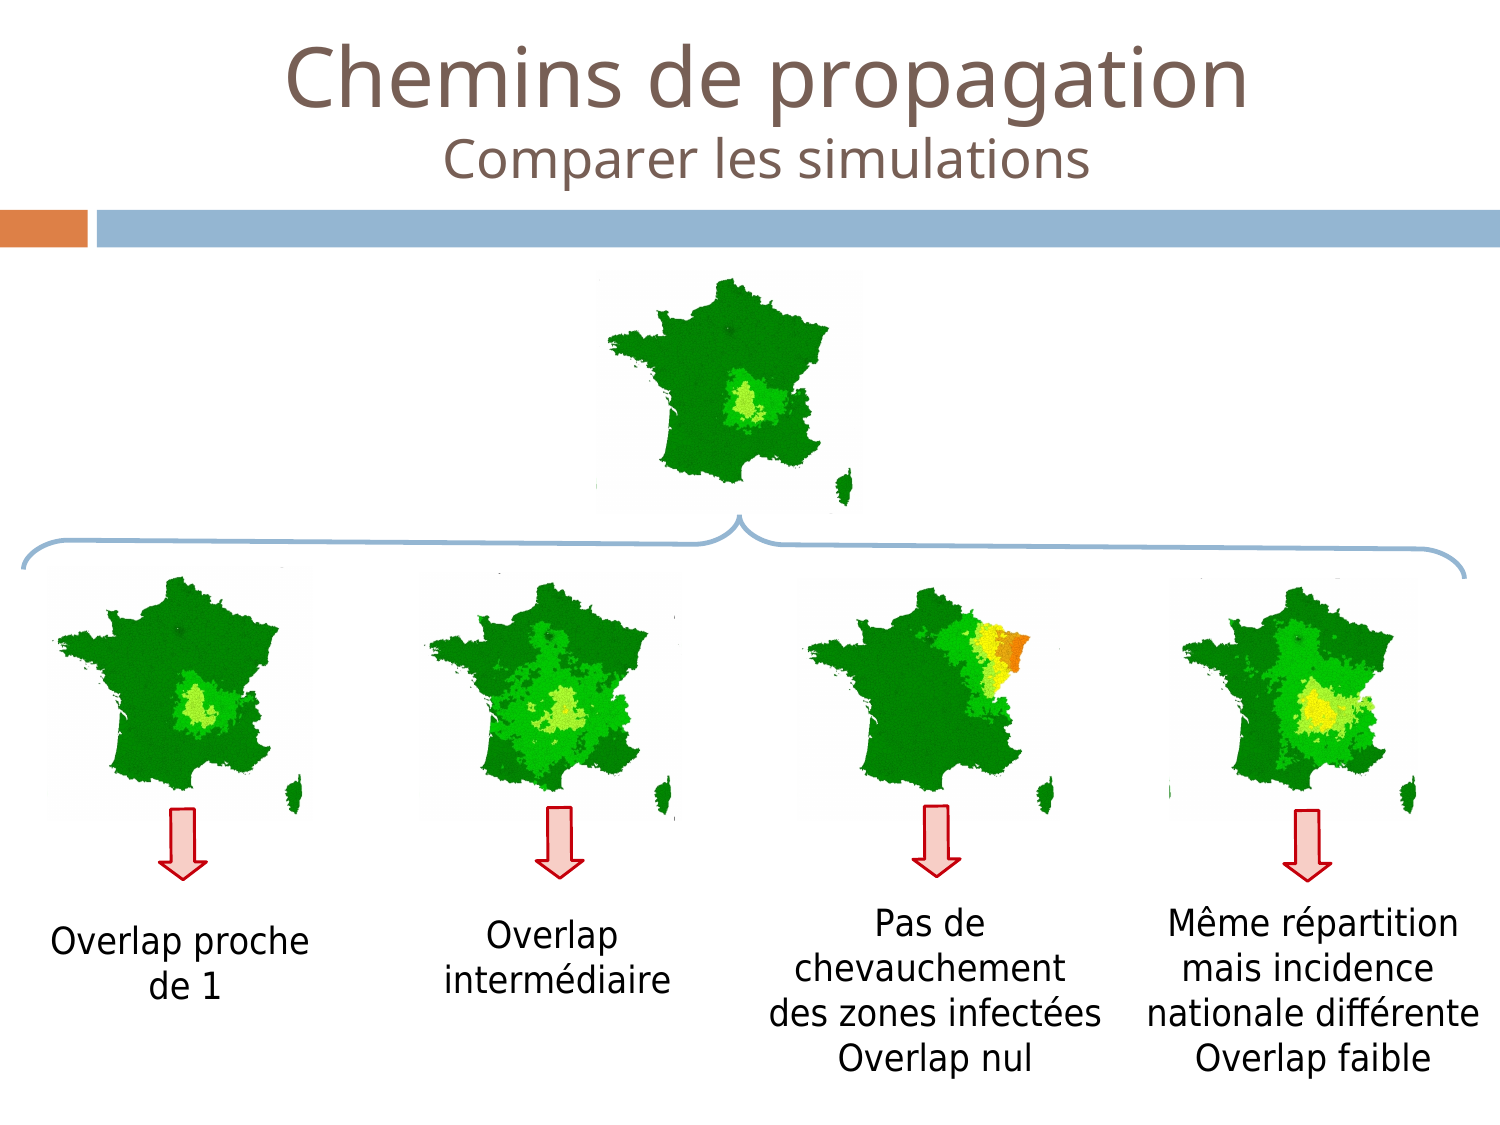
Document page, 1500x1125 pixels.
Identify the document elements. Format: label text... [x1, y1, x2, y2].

picture [47, 566, 313, 821]
text_box Overlap intermédiaire [382, 903, 733, 971]
picture [419, 572, 682, 821]
text_box [536, 807, 584, 879]
text_box [1283, 810, 1332, 882]
picture [596, 270, 863, 514]
picture [1169, 578, 1418, 821]
text_box Pas de chevauchement des zones infectées Overlap nul [760, 891, 1111, 959]
text_box [159, 808, 207, 880]
text_box Même répartition mais incidence nationale différente Overlap faible [1138, 891, 1489, 959]
text_box Chemins de propagation Comparer les simulations [0, 13, 1500, 201]
text_box Overlap proche de 1 [10, 909, 361, 977]
text_box [912, 805, 961, 877]
picture [797, 578, 1060, 821]
